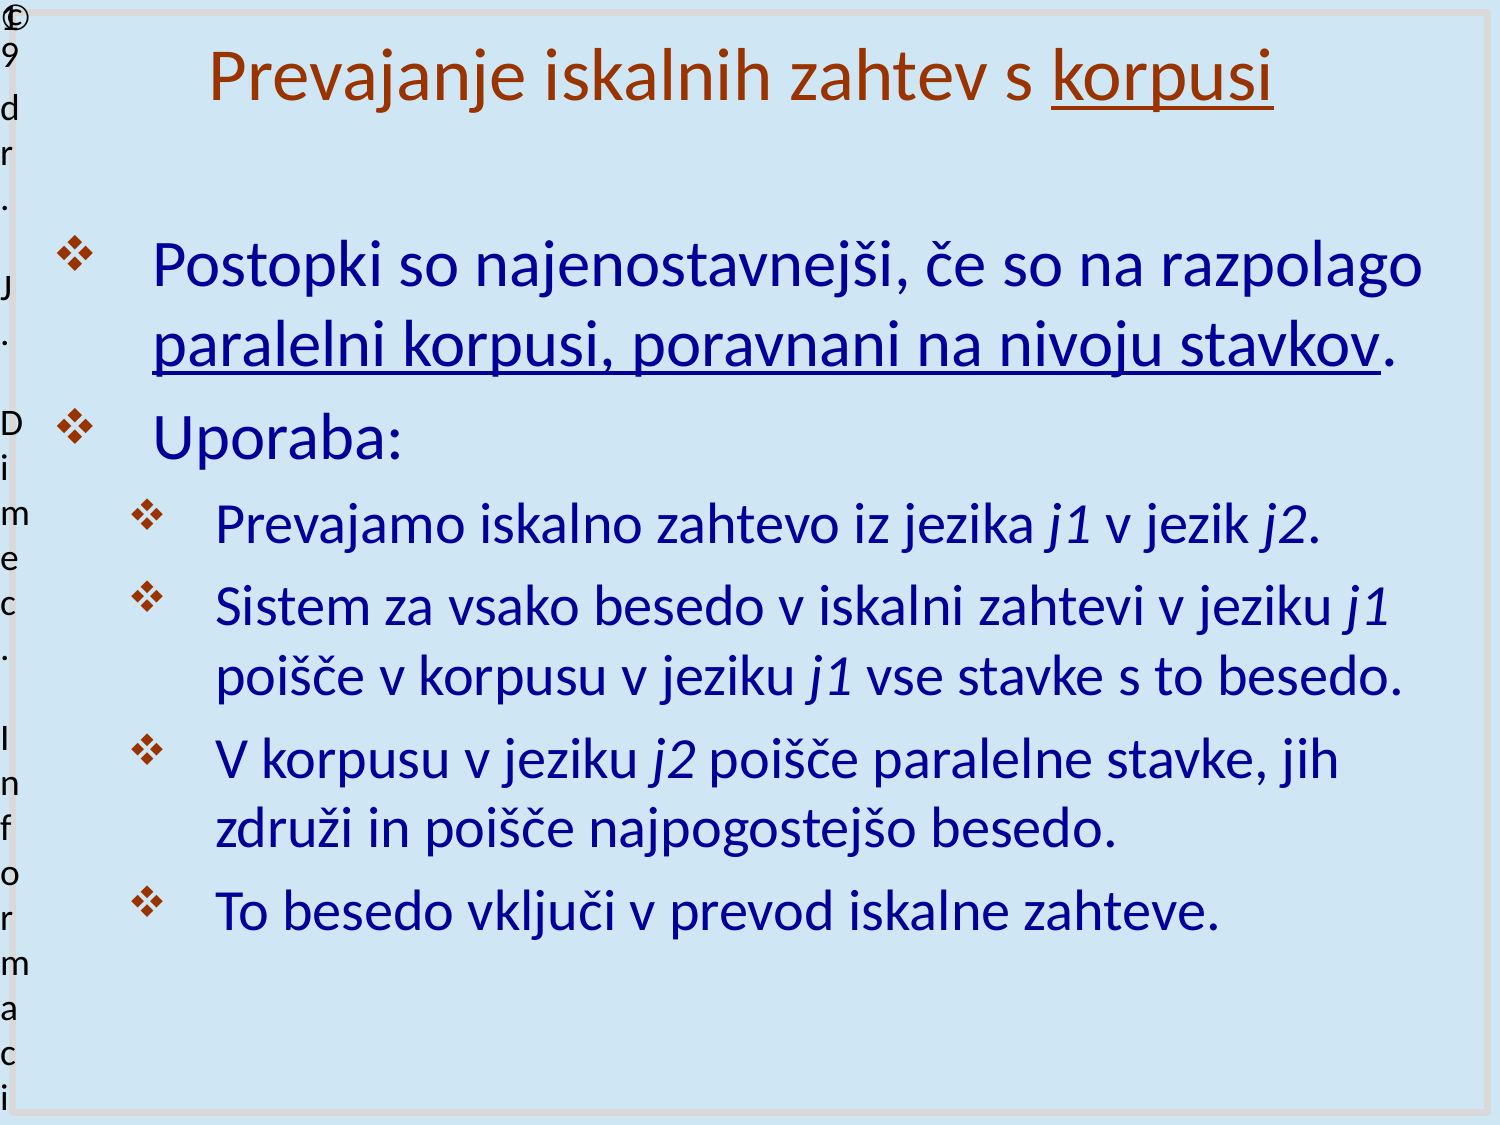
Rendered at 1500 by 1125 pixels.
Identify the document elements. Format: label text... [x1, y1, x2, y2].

list Postopki so najenostavnejši, če so na razpolago paralelni korpusi, poravnani na nivoju stavkov. Uporaba: Prevajamo iskalno zahtevo iz jezika j1 v jezik j2. Sistem za vsako besedo v iskalni zahtevi v jeziku j1 poišče v korpusu v jeziku j1 vse stavke s to besedo. V korpusu v jeziku j2 poišče paralelne stavke, jih združi in poišče najpogostejšo besedo. To besedo vključi v prevod iskalne zahteve. [37, 212, 1463, 1013]
title Prevajanje iskalnih zahtev s korpusi [37, 24, 1463, 117]
